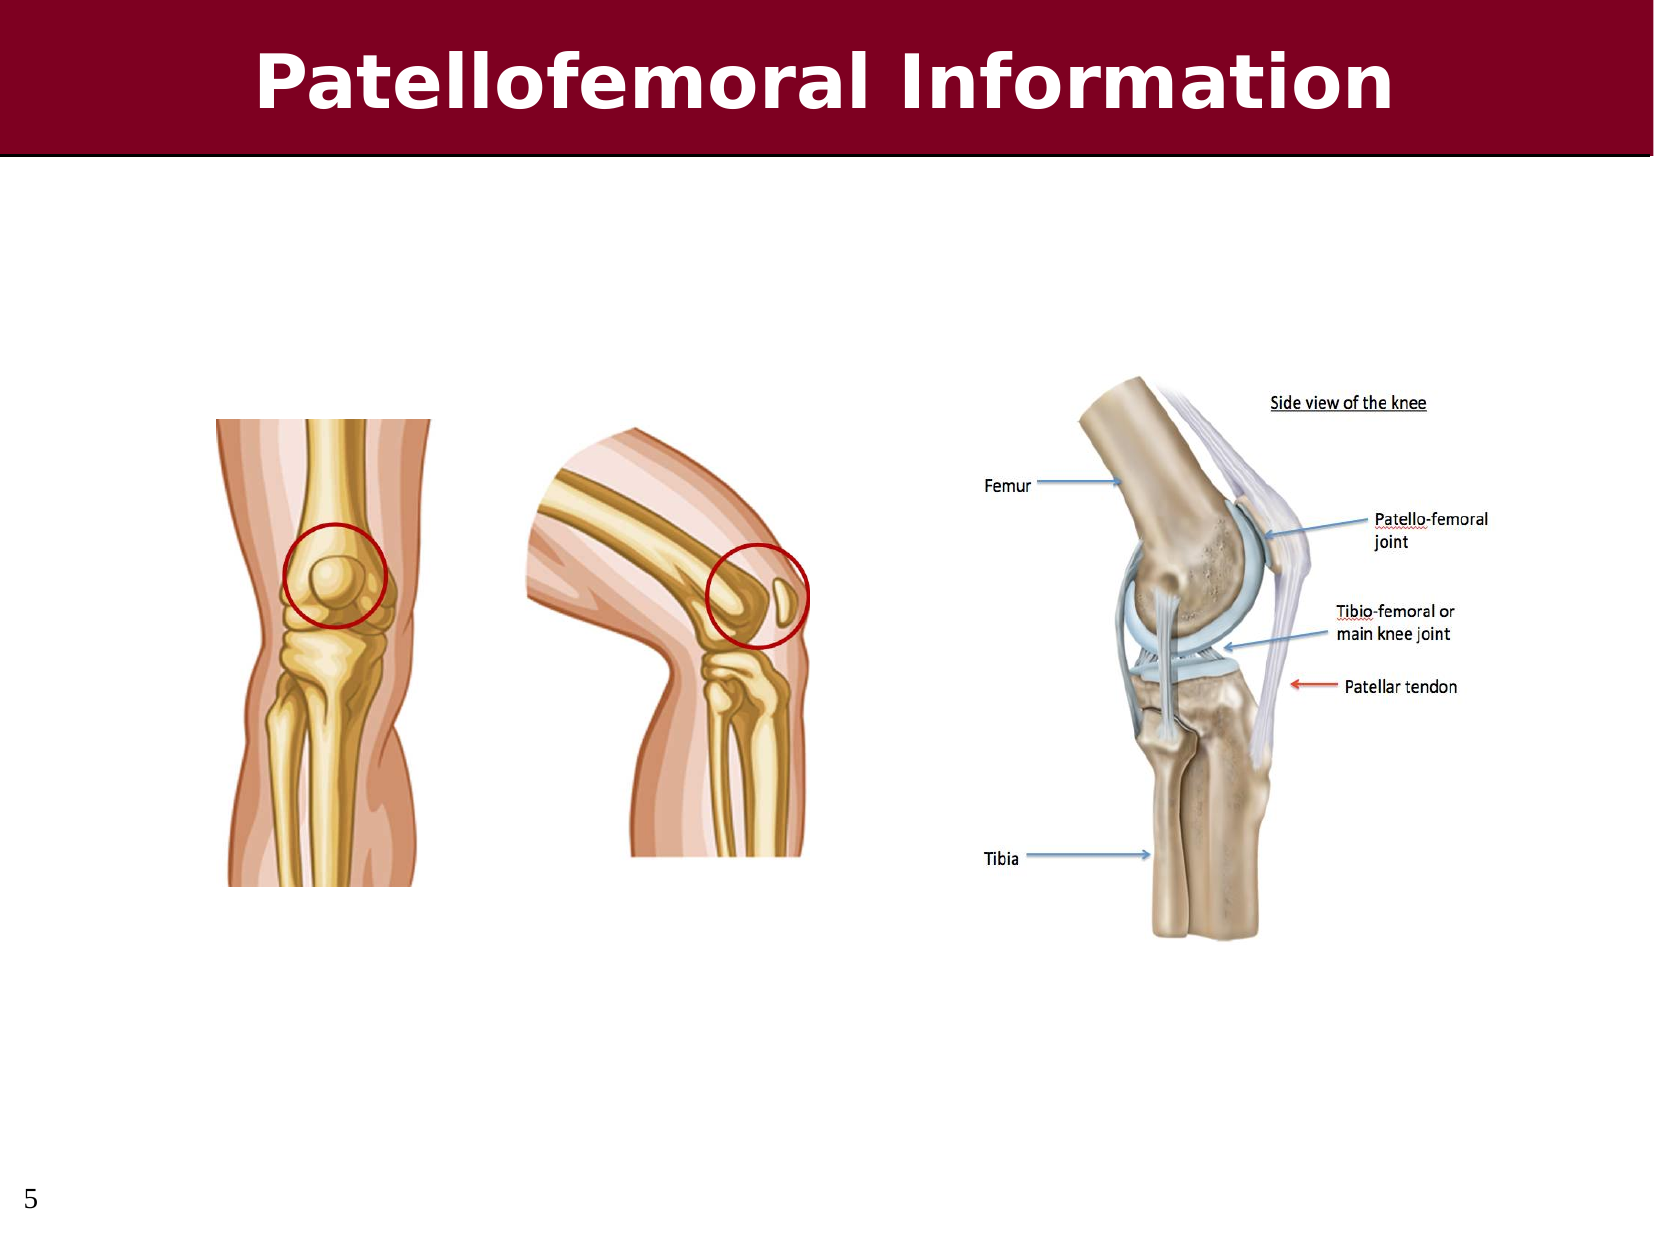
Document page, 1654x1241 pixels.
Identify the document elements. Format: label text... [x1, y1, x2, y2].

text_box Patellofemoral Information [0, 31, 1651, 134]
picture [216, 419, 810, 887]
text_box [0, 0, 1654, 156]
picture [939, 374, 1516, 946]
